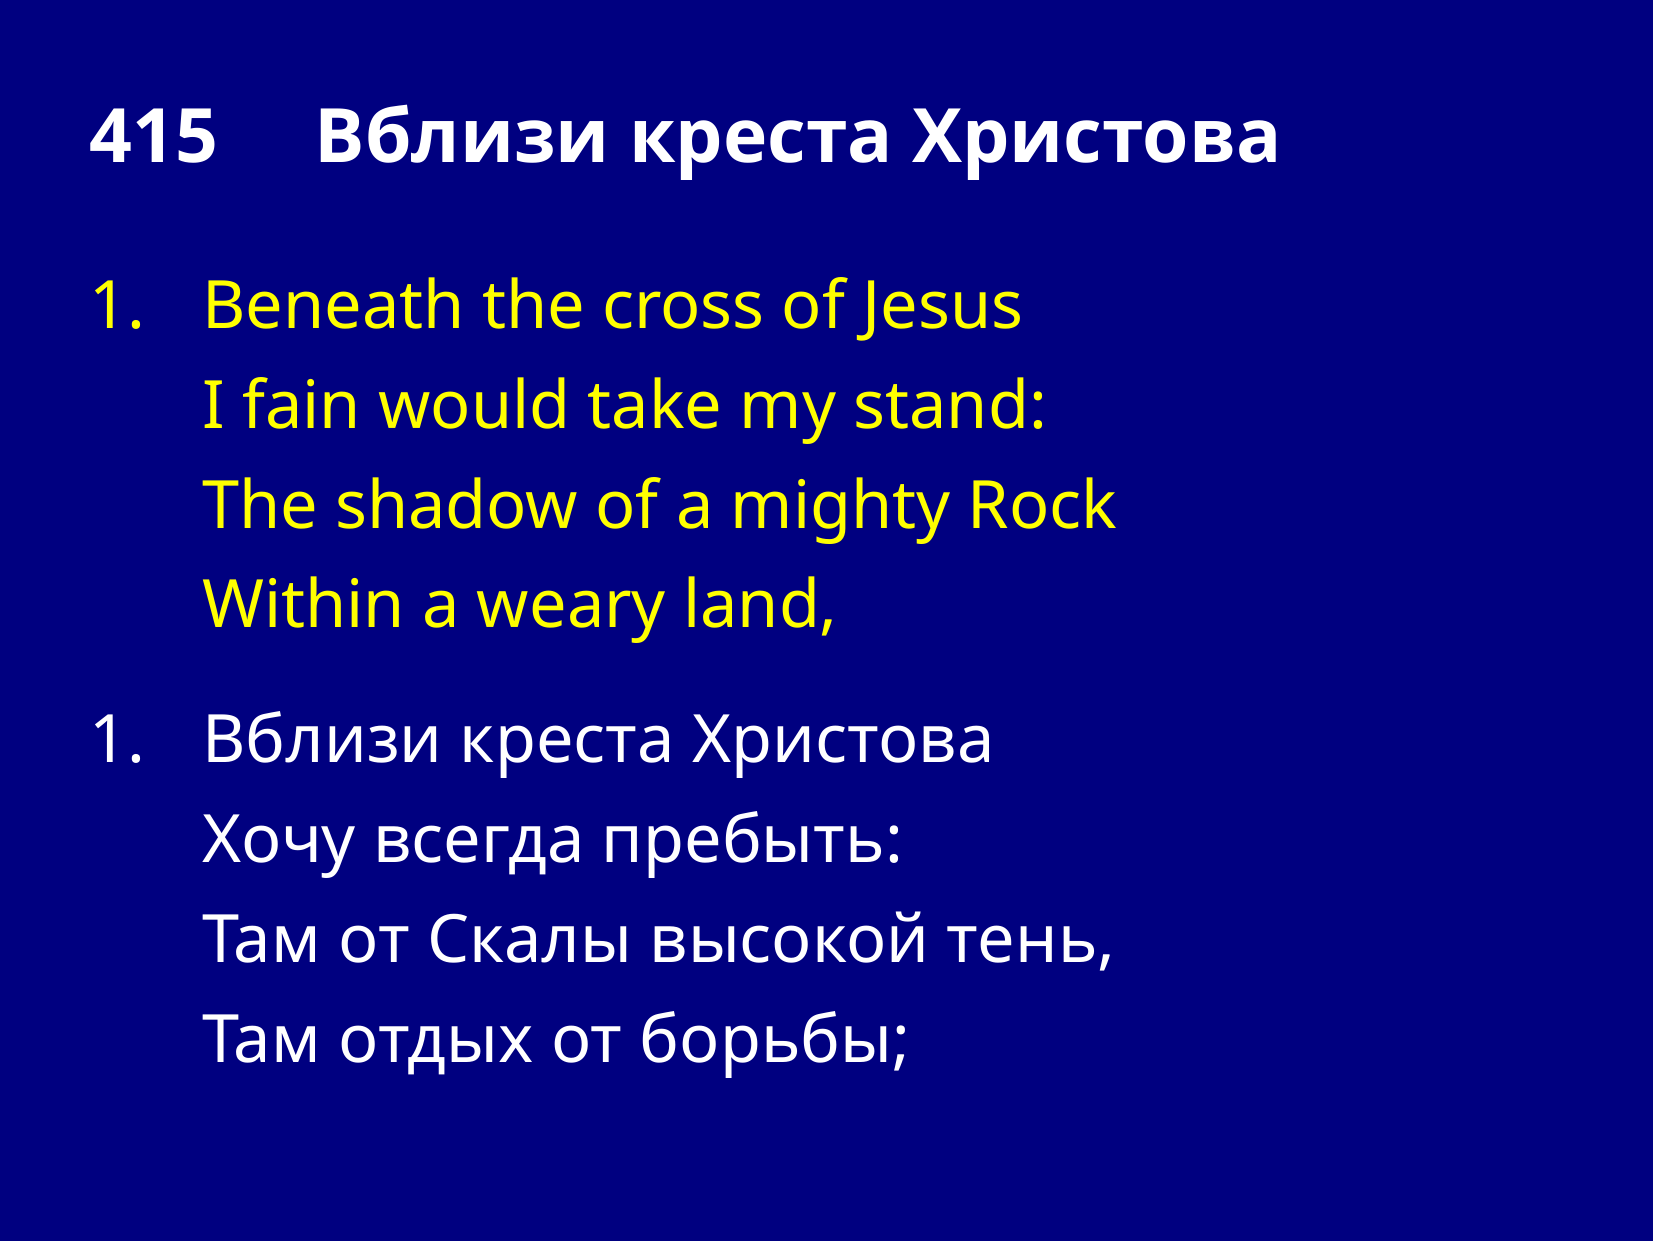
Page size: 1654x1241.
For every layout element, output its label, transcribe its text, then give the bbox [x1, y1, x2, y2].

text_box 415 Вблизи креста Христова [75, 75, 1576, 188]
text_box 1. Вблизи креста Христова Хочу всегда пребыть: Там от Скалы высокой тень, Там отдых от борьбы; [75, 675, 1576, 1163]
text_box 1. Beneath the cross of Jesus I fain would take my stand: The shadow of a mighty Rock Within a weary land, [75, 188, 1576, 638]
